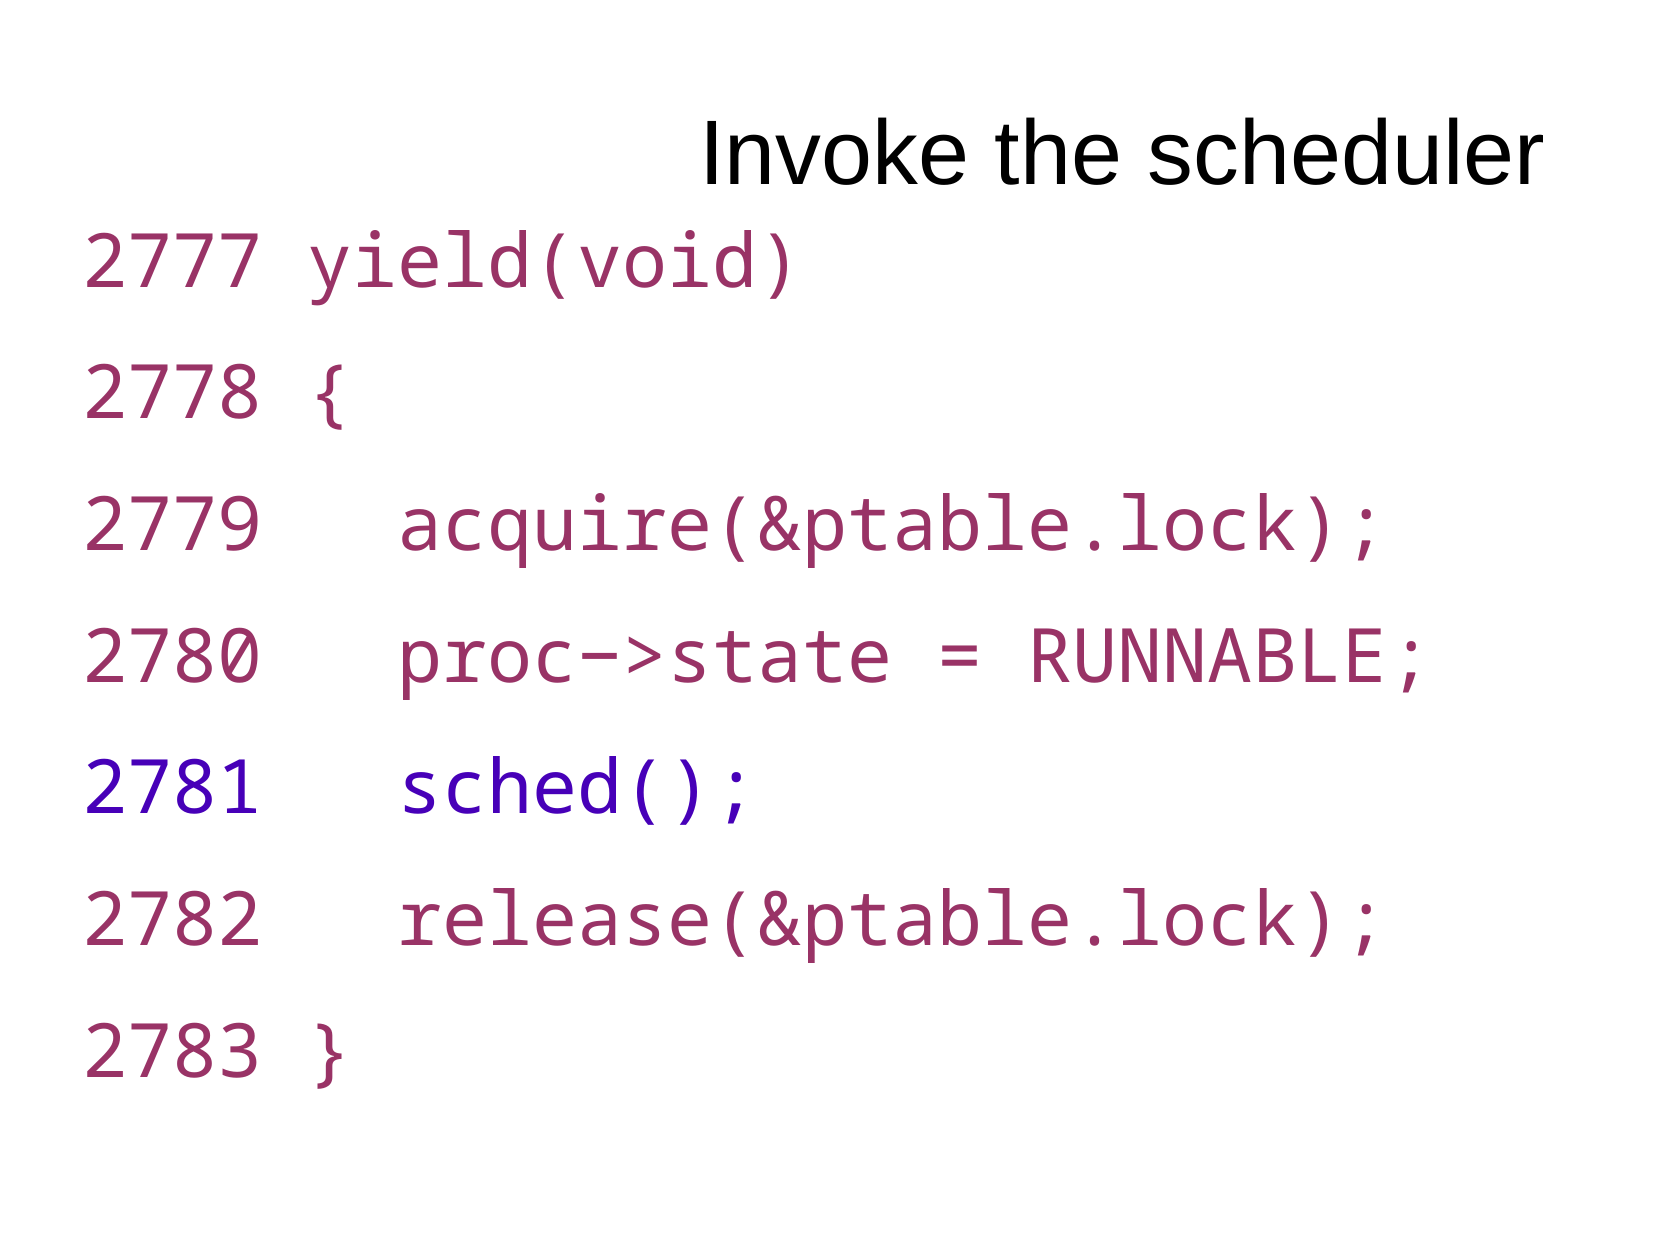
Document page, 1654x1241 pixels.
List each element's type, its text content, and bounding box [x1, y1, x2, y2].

list 2777 yield(void) 2778 { 2779 acquire(&ptable.lock); 2780 proc−>state = RUNNABLE; 2781 sched(); 2782 release(&ptable.lock); 2783 } [82, 75, 1571, 1163]
title Invoke the scheduler [675, 49, 1571, 257]
